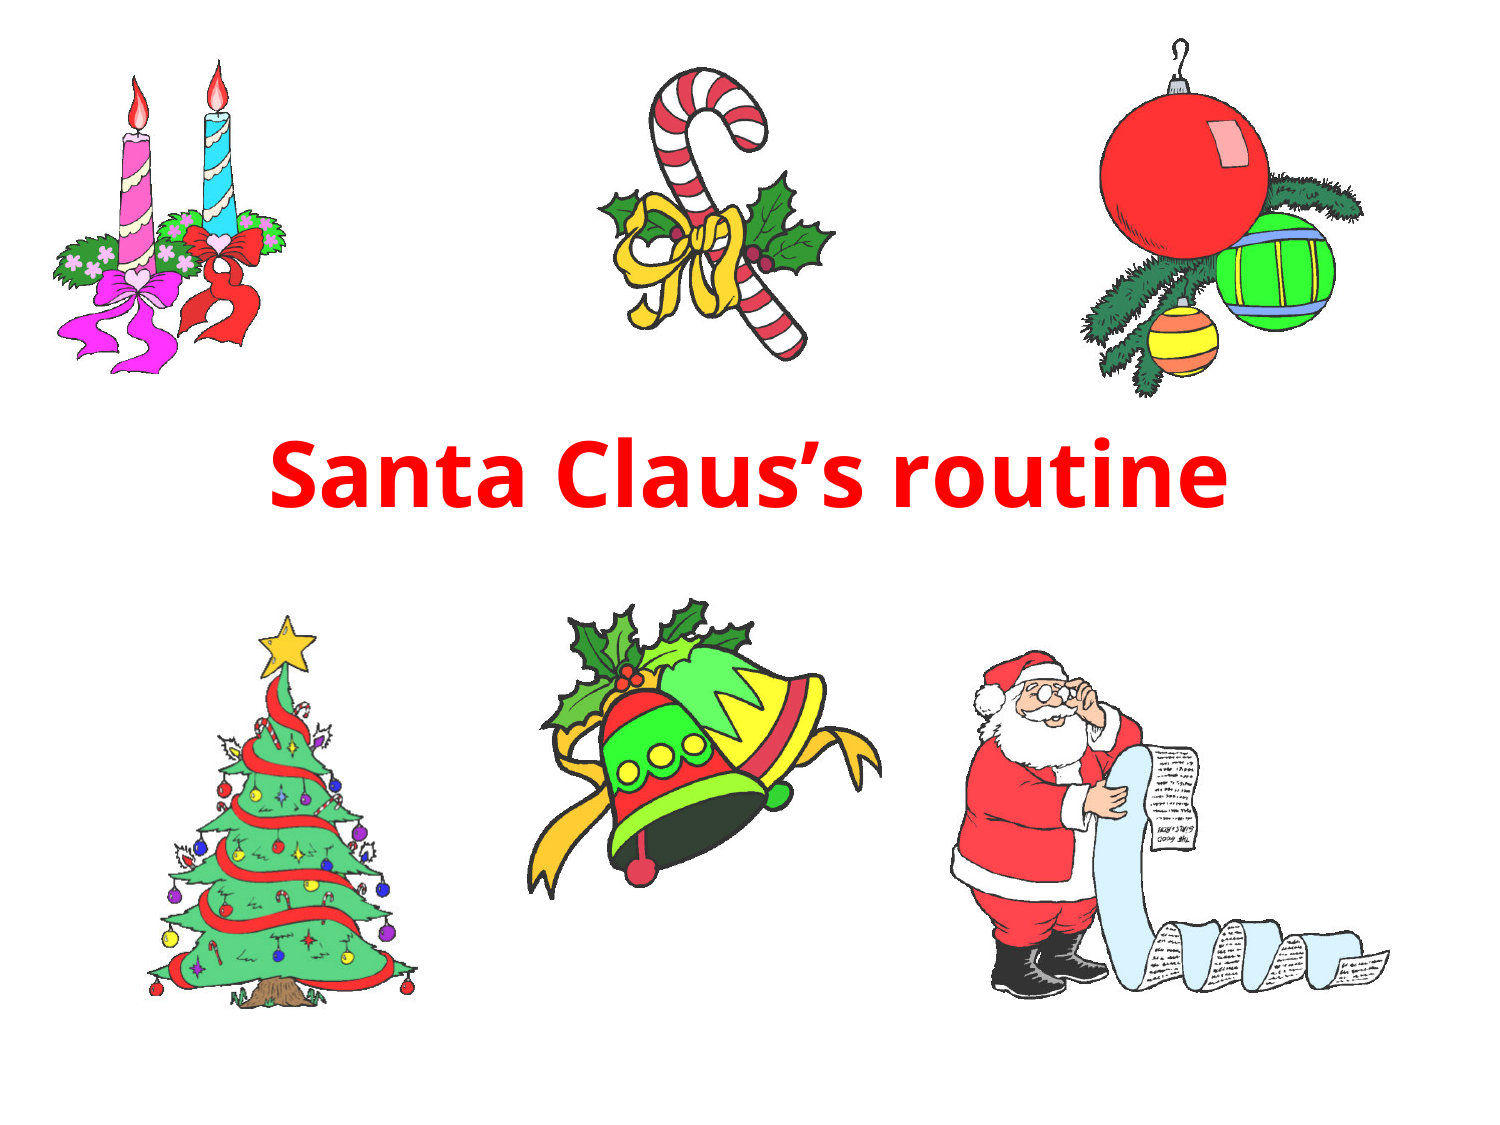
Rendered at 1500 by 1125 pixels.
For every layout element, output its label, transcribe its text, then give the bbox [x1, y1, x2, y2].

title Santa Claus’s routine [112, 349, 1388, 592]
picture [53, 54, 291, 374]
picture [525, 597, 882, 901]
picture [135, 609, 450, 1035]
picture [1080, 30, 1365, 398]
picture [596, 66, 838, 362]
picture [950, 645, 1395, 1000]
